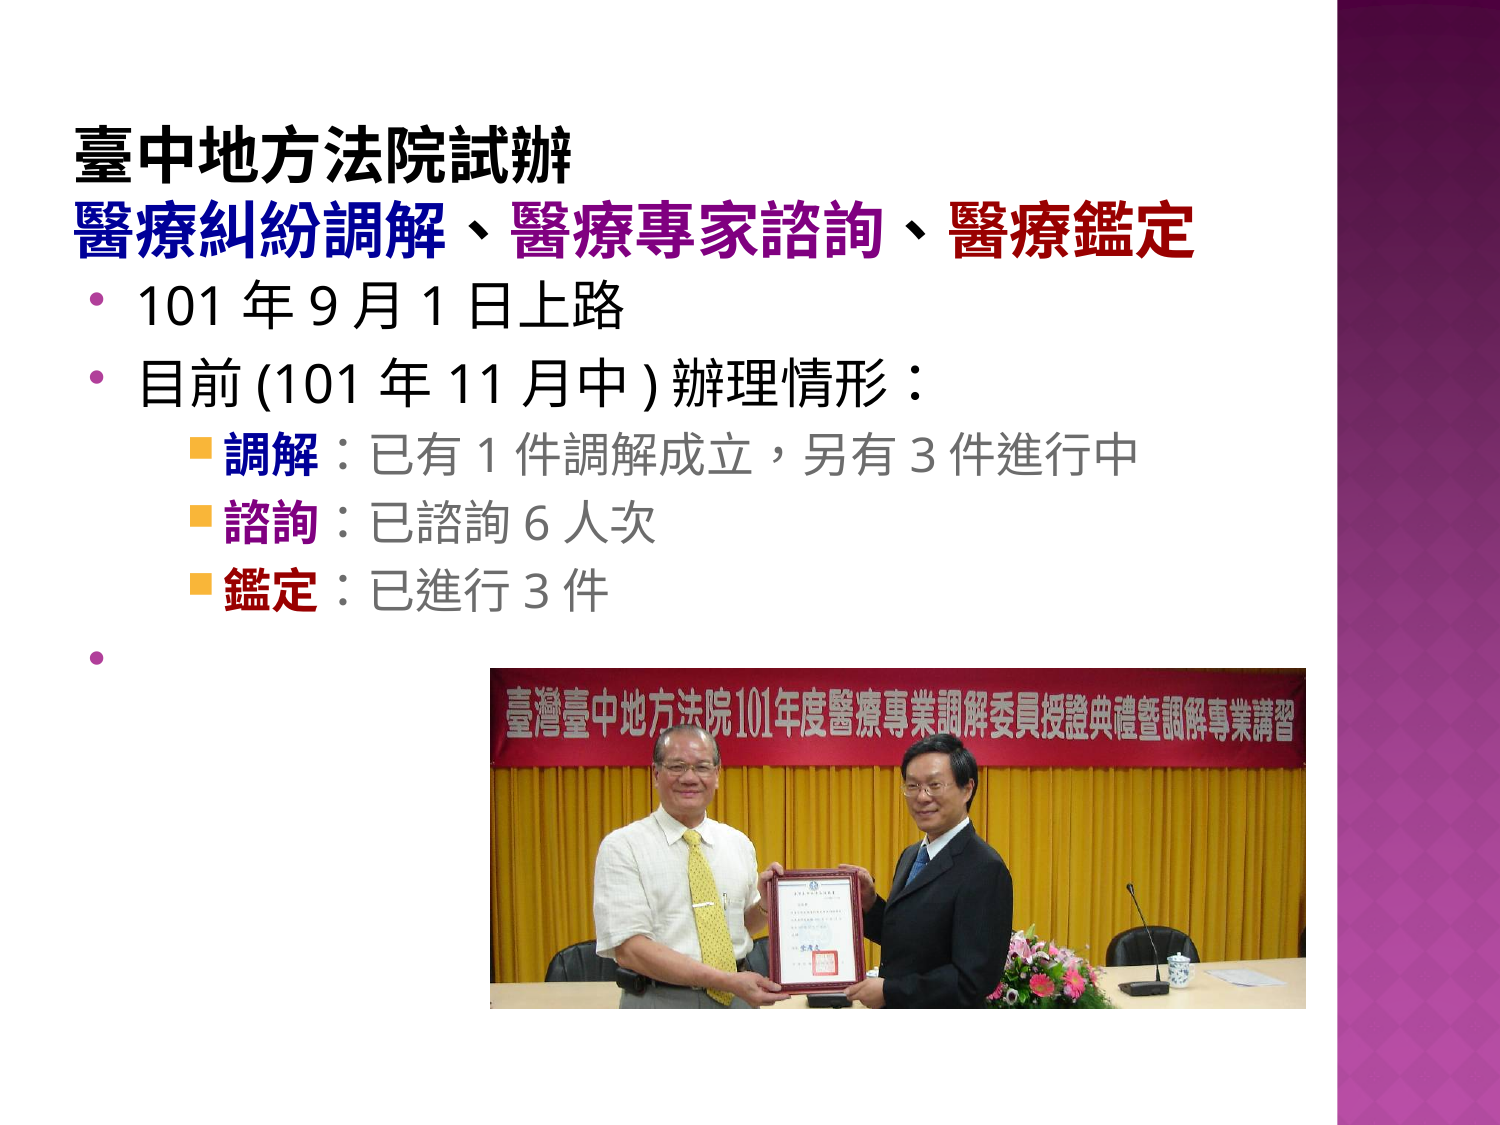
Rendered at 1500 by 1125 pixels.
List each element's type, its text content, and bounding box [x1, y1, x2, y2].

picture [490, 668, 1306, 1009]
title 臺中地方法院試辦 醫療糾紛調解、醫療專家諮詢、醫療鑑定 [64, 78, 1253, 266]
list 101年9月1日上路 目前(101年11月中)辦理情形： 調解：已有1件調解成立，另有3件進行中 諮詢：已諮詢6人次 鑑定：已進行3件 [75, 264, 1263, 1060]
